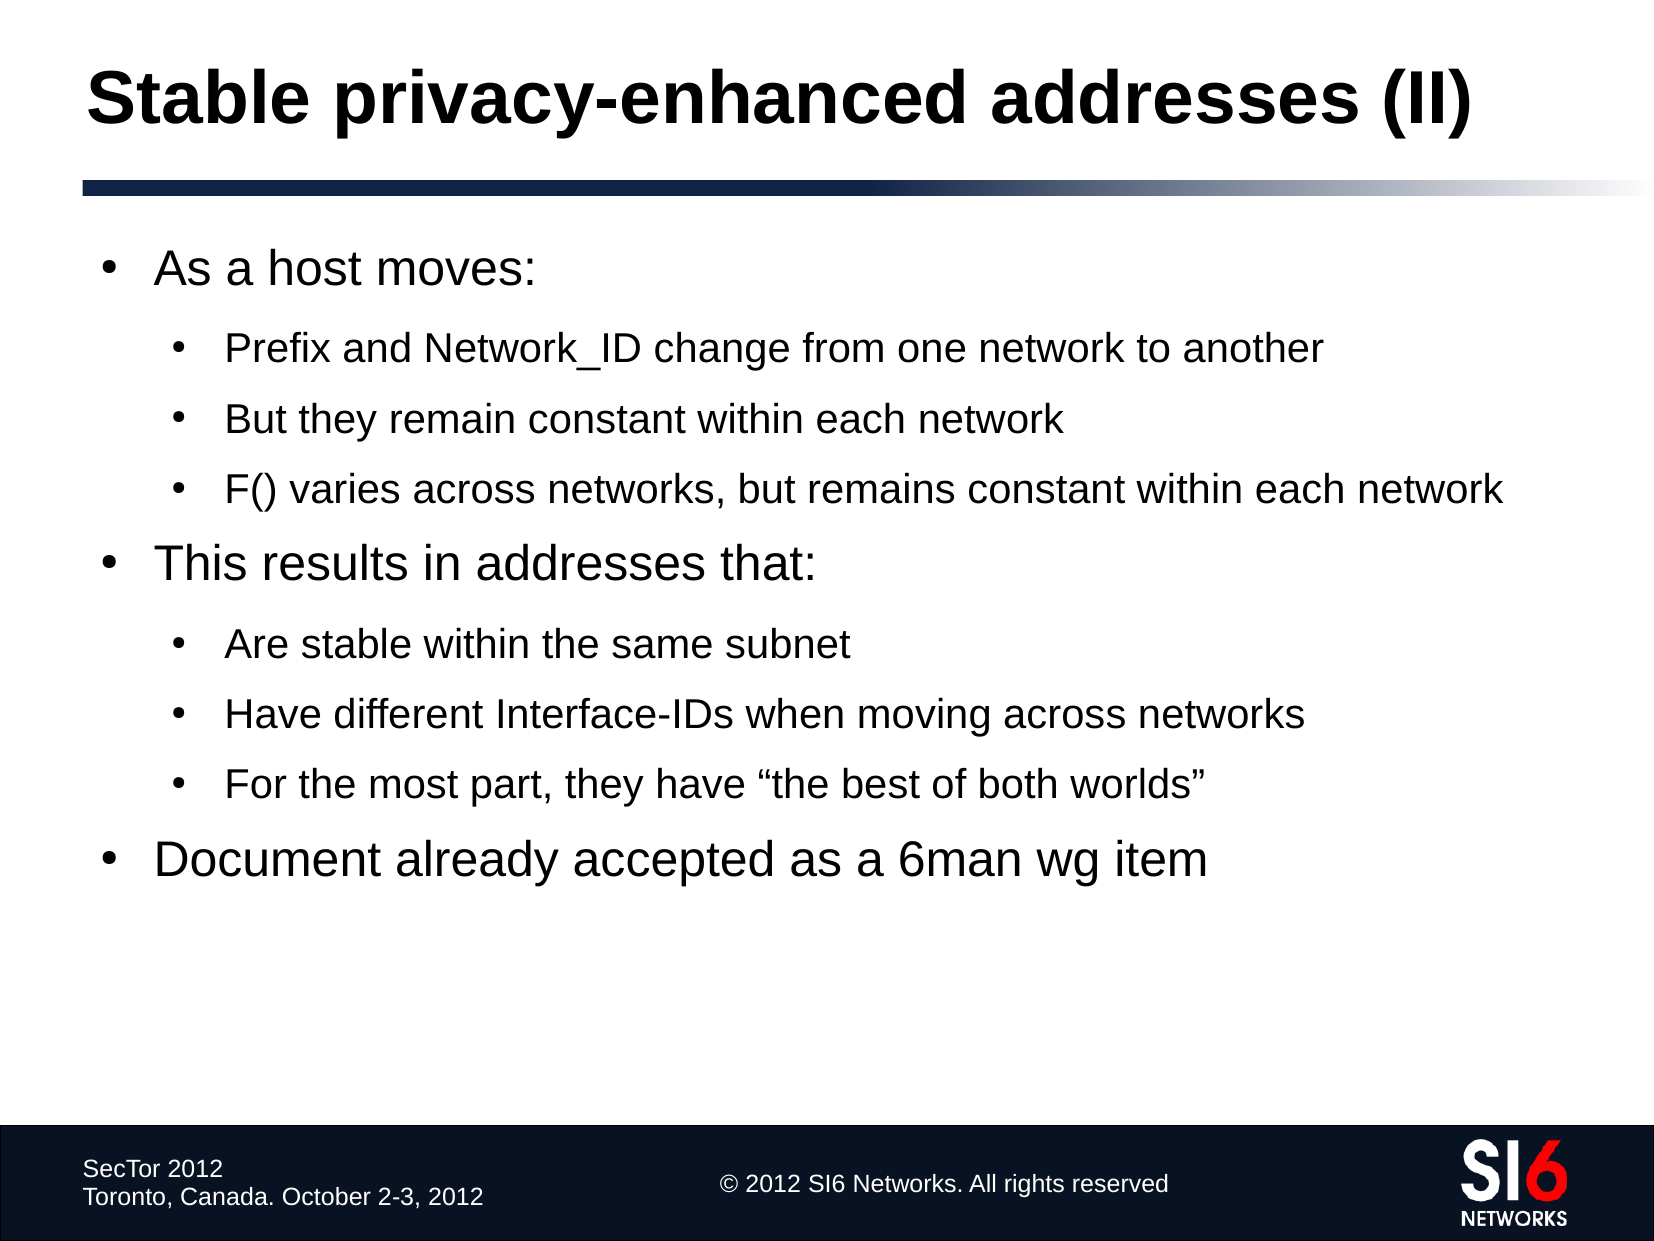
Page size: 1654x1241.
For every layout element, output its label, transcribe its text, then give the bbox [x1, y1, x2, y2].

title Stable privacy-enhanced addresses (II) [86, 30, 1576, 166]
picture [1461, 1139, 1567, 1226]
list As a host moves: Prefix and Network_ID change from one network to another But they remain constant within each network F() varies across networks, but remains constant within each network This results in addresses that: Are stable within the same subnet Have different Interface-IDs when moving across networks For the most part, they have “the best of both worlds” Document already accepted as a 6man wg item [82, 240, 1571, 1059]
